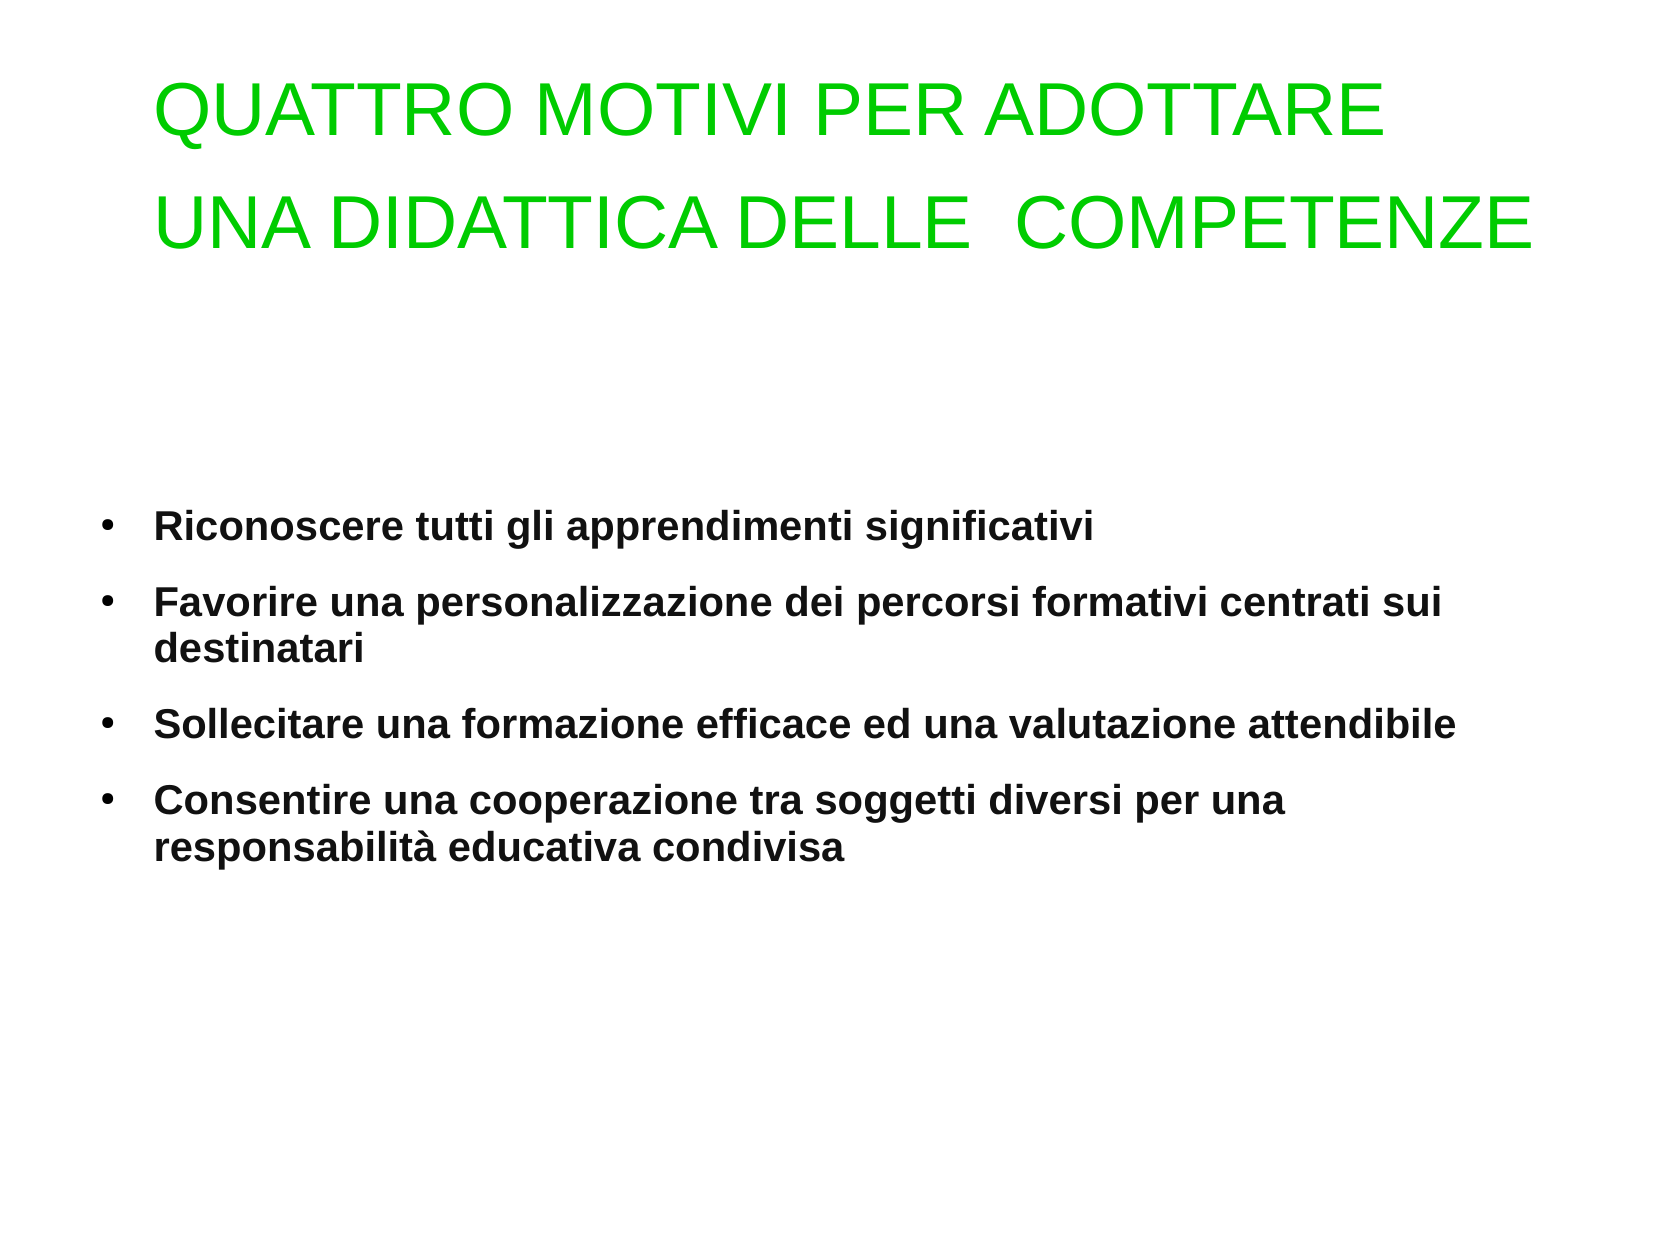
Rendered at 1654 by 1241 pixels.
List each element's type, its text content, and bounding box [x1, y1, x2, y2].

list QUATTRO MOTIVI PER ADOTTARE UNA DIDATTICA DELLE COMPETENZE Riconoscere tutti gli apprendimenti significativi Favorire una personalizzazione dei percorsi formativi centrati sui destinatari Sollecitare una formazione efficace ed una valutazione attendibile Consentire una cooperazione tra soggetti diversi per una responsabilità educativa condivisa [82, 67, 1571, 886]
